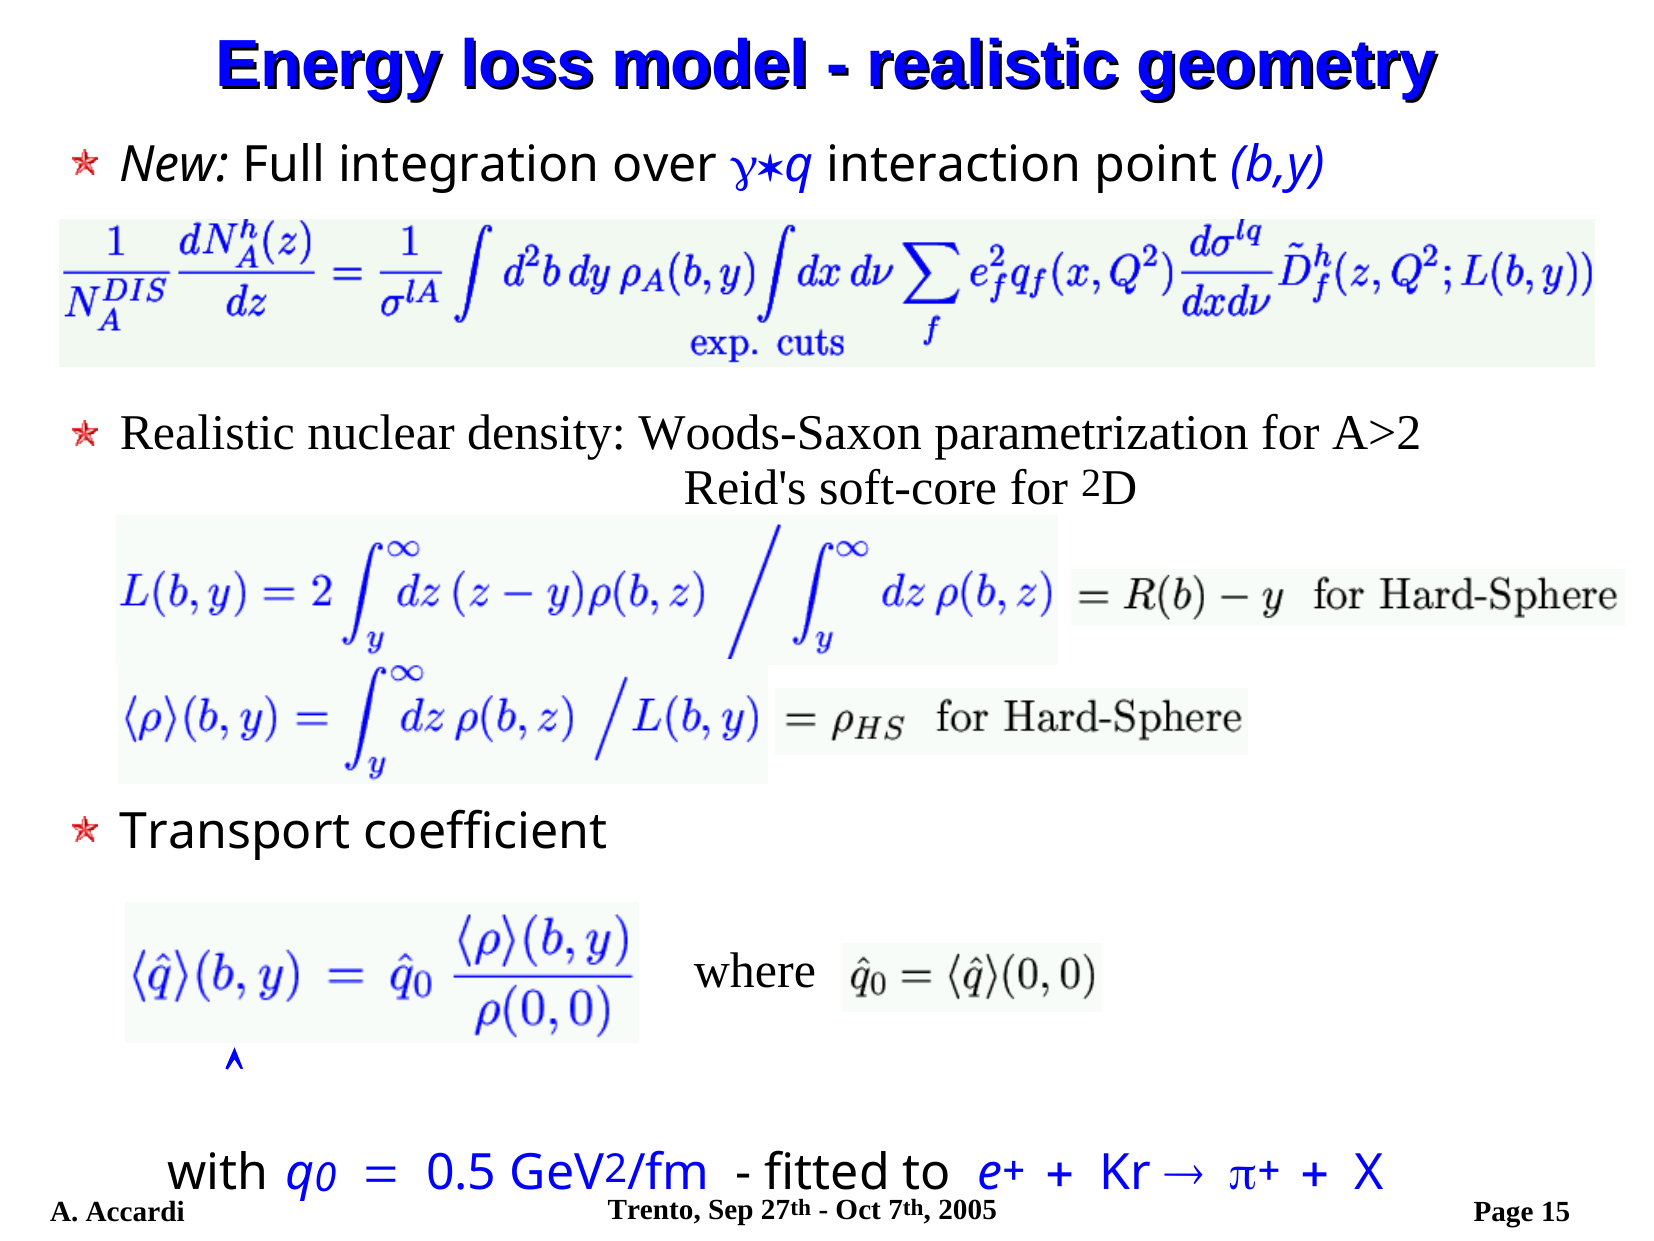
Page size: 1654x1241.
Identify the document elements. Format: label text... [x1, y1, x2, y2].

picture [59, 219, 1595, 367]
text_box where [693, 942, 817, 1004]
text_box Realistic nuclear density: Woods-Saxon parametrization for A>2 Reid's soft-core for 2D [72, 405, 1563, 527]
text_box Page 33 [1525, 1195, 1623, 1234]
text_box New: Full integration over g*q interaction point (b,y) [72, 127, 1563, 197]
picture [125, 902, 639, 1043]
picture [116, 515, 1058, 784]
text_box Transport coefficient with q0 = 0.5 GeV2/fm - fitted to e+ + Kr  p+ + X [72, 794, 1563, 1167]
picture [1071, 569, 1625, 626]
text_box Trento, Sep 27th - Oct 7th, 2005 [602, 1193, 1003, 1233]
picture [775, 688, 1248, 755]
text_box A. Accardi [32, 1187, 203, 1241]
text_box Energy loss model - realistic geometry [29, 23, 1625, 110]
picture [842, 943, 1102, 1012]
